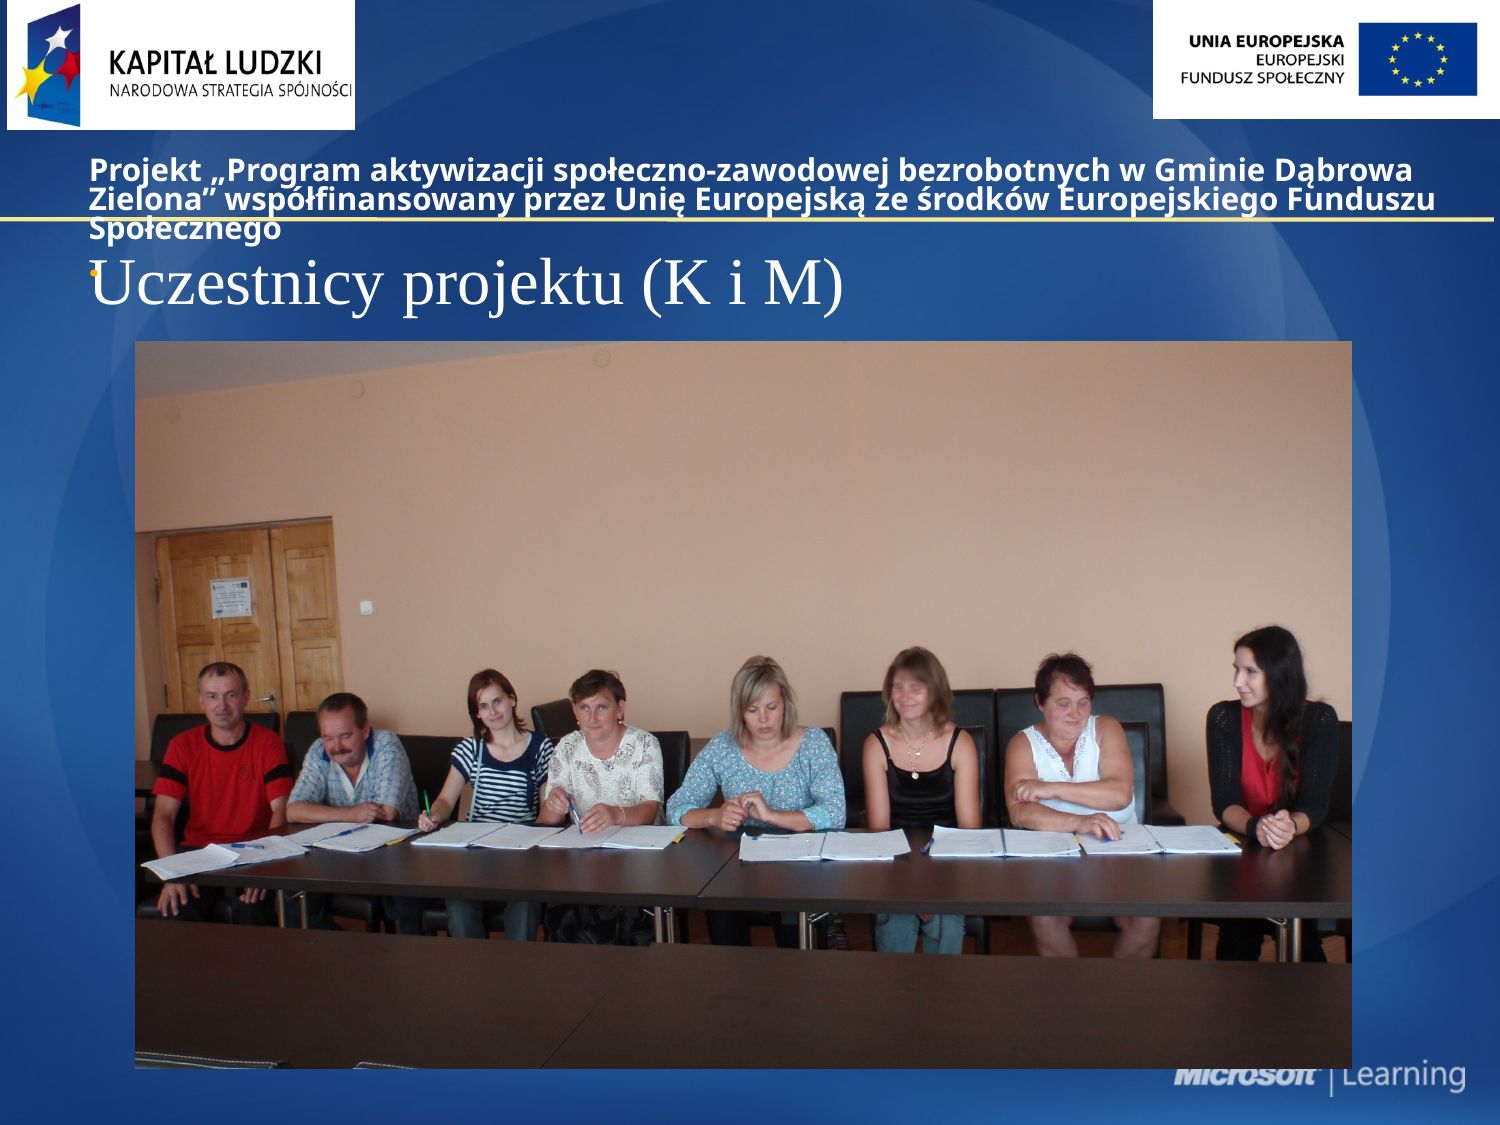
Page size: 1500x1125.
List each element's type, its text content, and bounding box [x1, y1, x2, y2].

picture [135, 341, 1352, 1069]
picture [1153, 0, 1500, 119]
picture [7, 0, 355, 130]
text_box Projekt „Program aktywizacji społeczno-zawodowej bezrobotnych w Gminie Dąbrowa Zielona” współfinansowany przez Unię Europejską ze środków Europejskiego Funduszu Społecznego . [88, 147, 1493, 296]
text_box Uczestnicy projektu (K i M)‏ [88, 296, 1375, 394]
